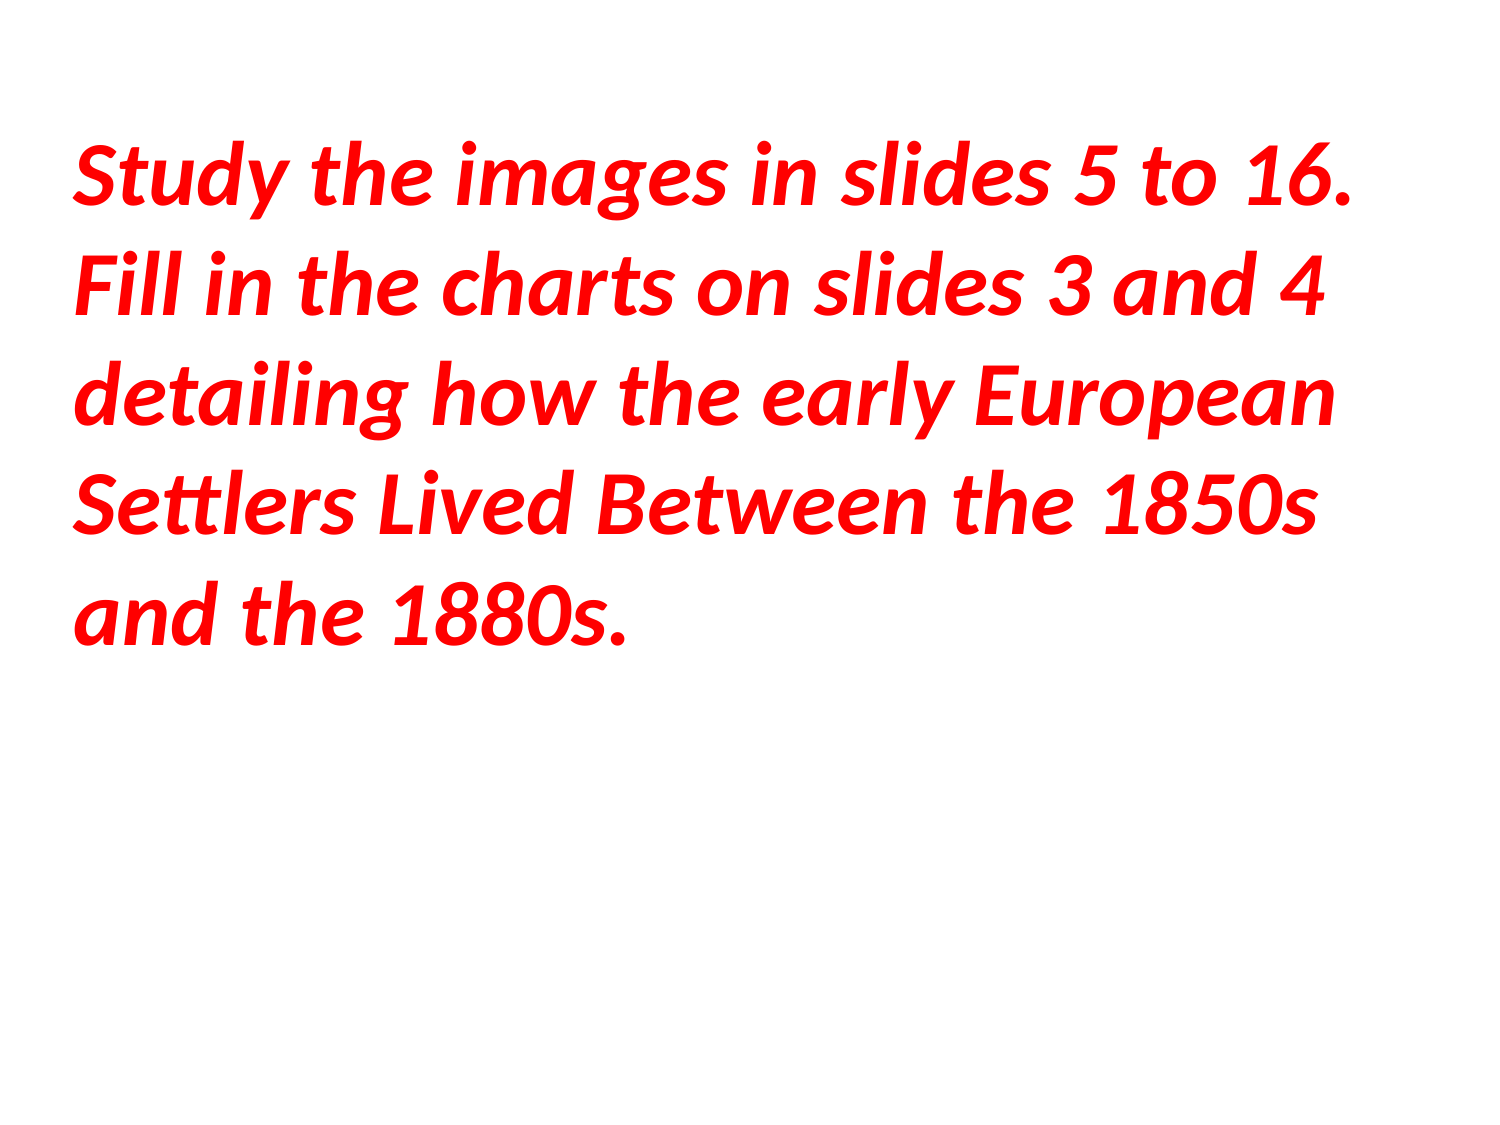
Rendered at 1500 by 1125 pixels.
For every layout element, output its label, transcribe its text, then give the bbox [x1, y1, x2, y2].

title Study the images in slides 5 to 16. Fill in the charts on slides 3 and 4 detailing how the early European Settlers Lived Between the 1850s and the 1880s. [59, 0, 1477, 827]
